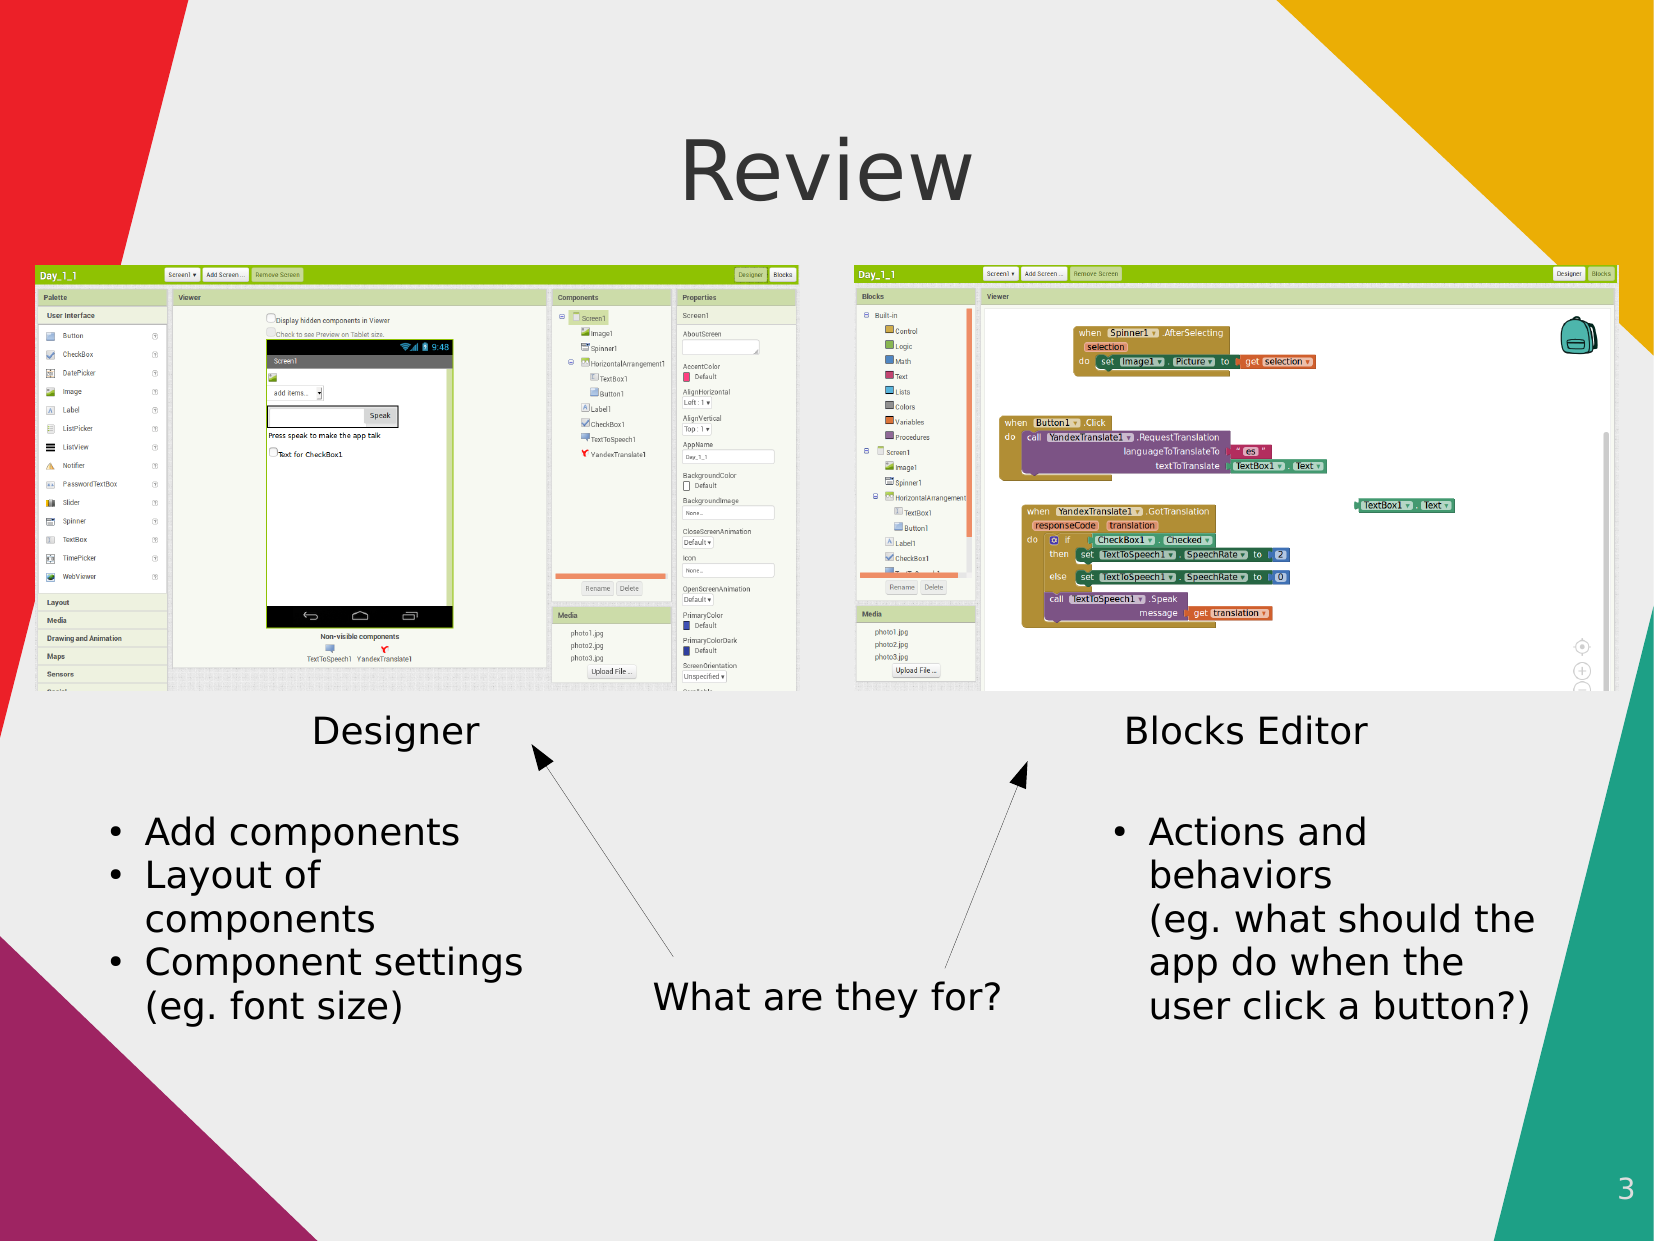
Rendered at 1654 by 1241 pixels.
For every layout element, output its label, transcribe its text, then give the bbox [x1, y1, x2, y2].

picture [35, 265, 800, 691]
text_box Add components Layout of components Component settings (eg. font size) [94, 803, 556, 1036]
text_box Designer [129, 702, 662, 762]
title Review [114, 73, 1539, 271]
picture [854, 265, 1619, 691]
text_box What are they for? [637, 968, 1098, 1027]
text_box Actions and behaviors (eg. what should the app do when the user click a button?) [1098, 803, 1560, 1036]
text_box Blocks Editor [980, 702, 1512, 762]
